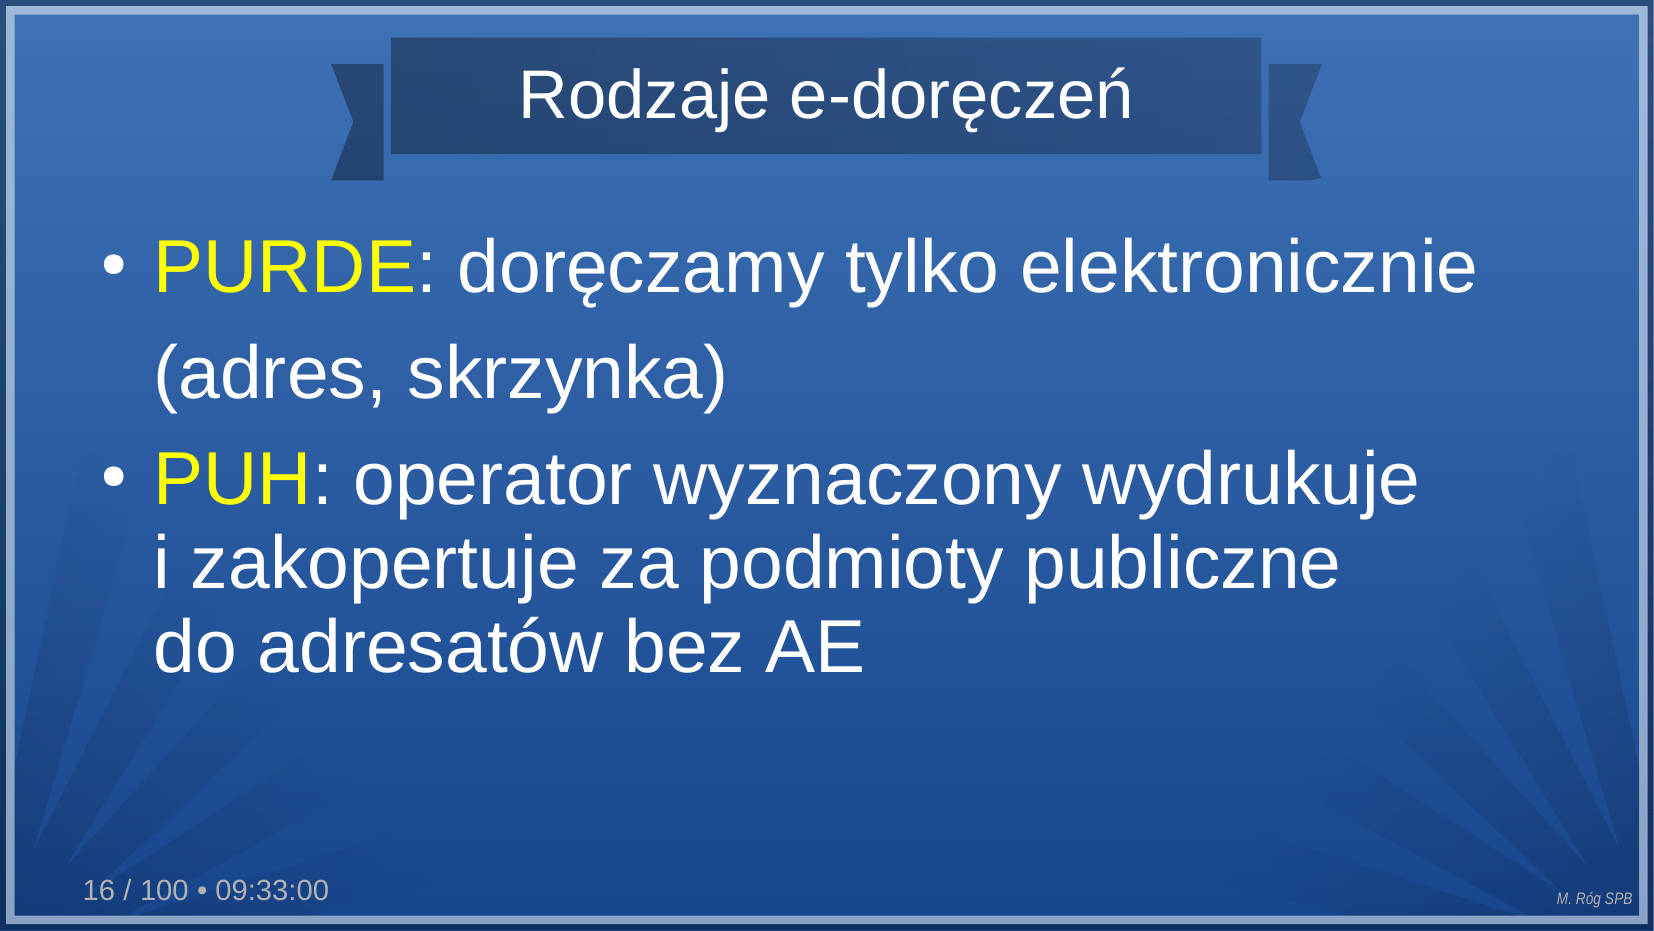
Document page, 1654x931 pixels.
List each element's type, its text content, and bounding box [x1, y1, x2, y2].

list PURDE: doręczamy tylko elektronicznie (adres, skrzynka) PUH: operator wyznaczony wydrukuje i zakopertuje za podmioty publiczne do adresatów bez AE [82, 224, 1571, 848]
title Rodzaje e-doręczeń [389, 35, 1264, 154]
